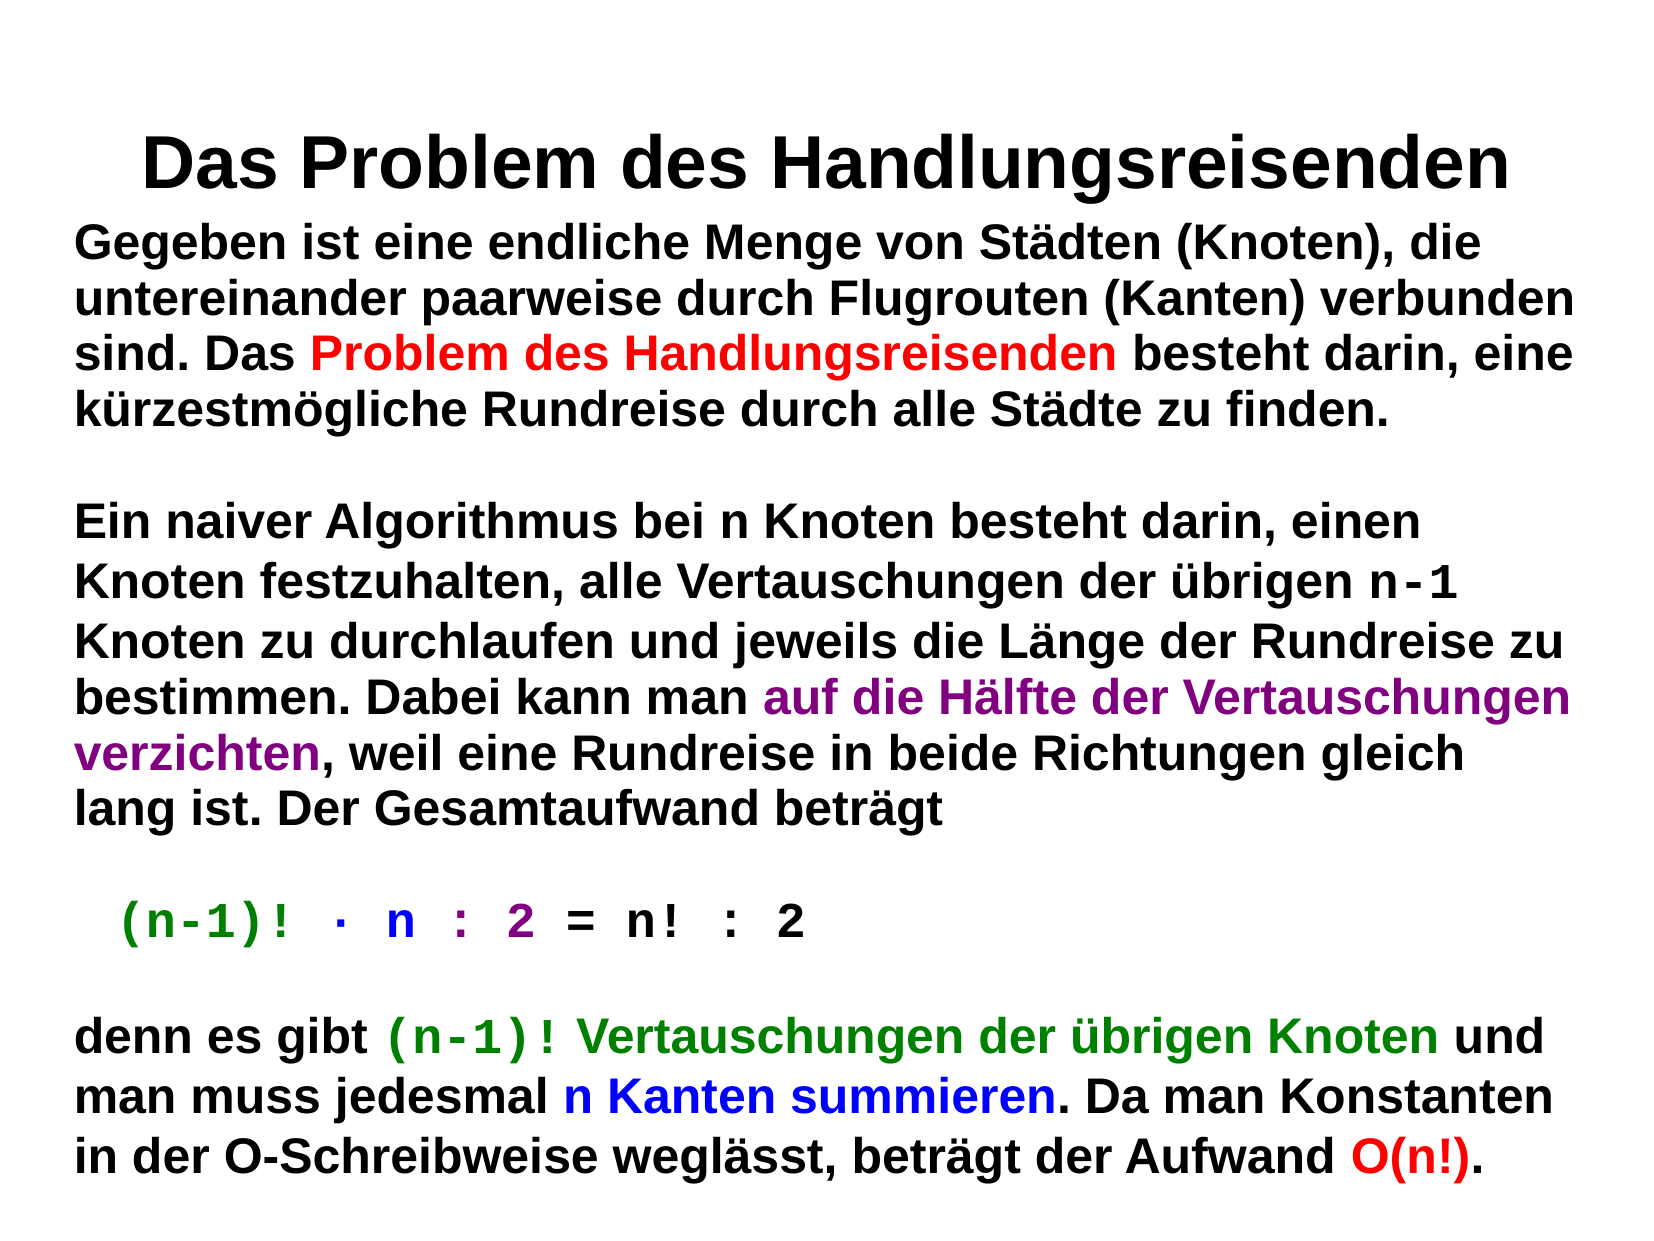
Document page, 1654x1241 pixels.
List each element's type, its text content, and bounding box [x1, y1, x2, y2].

text_box Gegeben ist eine endliche Menge von Städten (Knoten), die untereinander paarweise durch Flugrouten (Kanten) verbunden sind. Das Problem des Handlungsreisenden besteht darin, eine kürzestmögliche Rundreise durch alle Städte zu finden. Ein naiver Algorithmus bei n Knoten besteht darin, einen Knoten festzuhalten, alle Vertauschungen der übrigen n-1 Knoten zu durchlaufen und jeweils die Länge der Rundreise zu bestimmen. Dabei kann man auf die Hälfte der Vertauschungen verzichten, weil eine Rundreise in beide Richtungen gleich lang ist. Der Gesamtaufwand beträgt (n-1)! · n : 2 = n! : 2 denn es gibt (n-1)! Vertauschungen der übrigen Knoten und man muss jedesmal n Kanten summieren. Da man Konstanten in der O-Schreibweise weglässt, beträgt der Aufwand O(n!). [59, 206, 1595, 1212]
title Das Problem des Handlungsreisenden [88, 88, 1565, 206]
